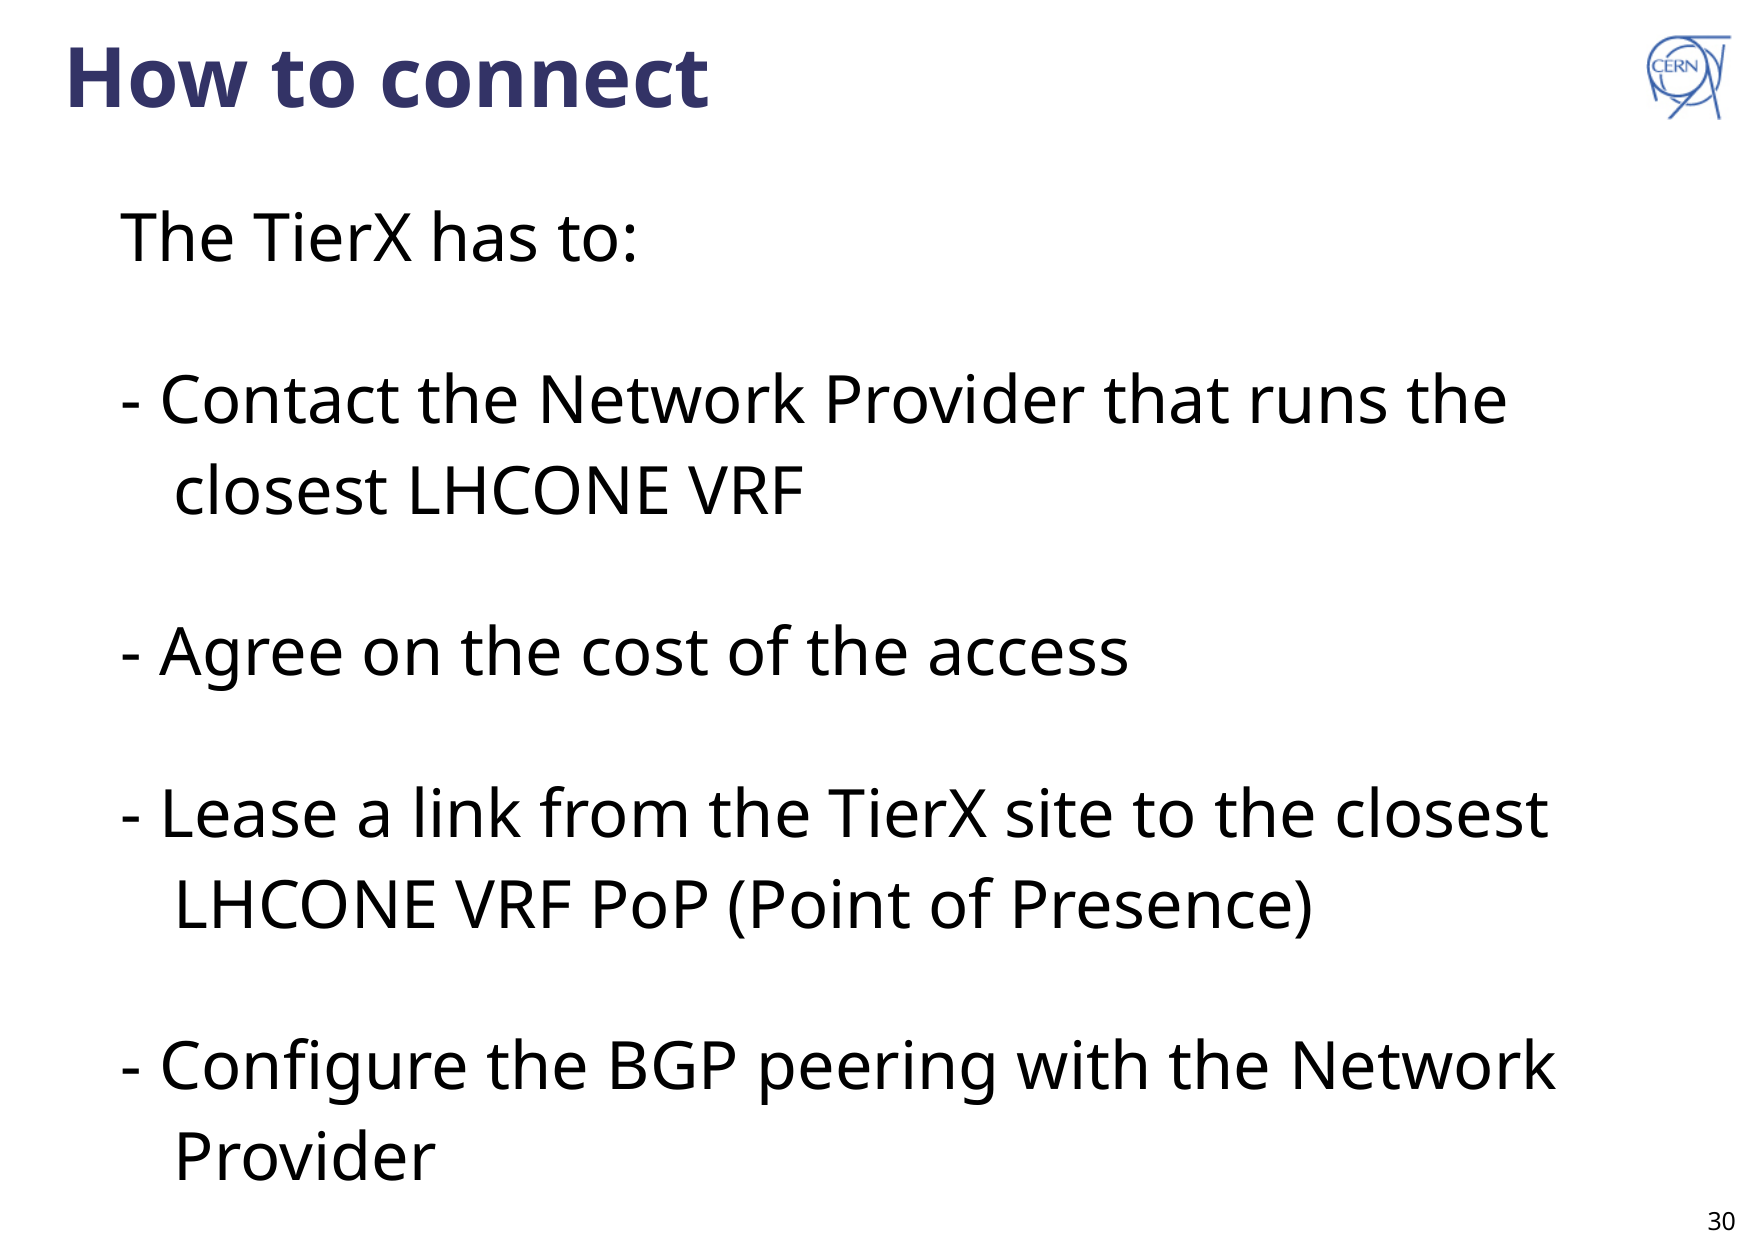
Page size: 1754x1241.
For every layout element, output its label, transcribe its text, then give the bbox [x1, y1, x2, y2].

picture [1646, 34, 1732, 120]
title How to connect [63, 0, 1621, 166]
text_box The TierX has to: - Contact the Network Provider that runs the closest LHCONE VRF - Agree on the cost of the access - Lease a link from the TierX site to the closest LHCONE VRF PoP (Point of Presence) - Configure the BGP peering with the Network Provider [105, 183, 1609, 1241]
